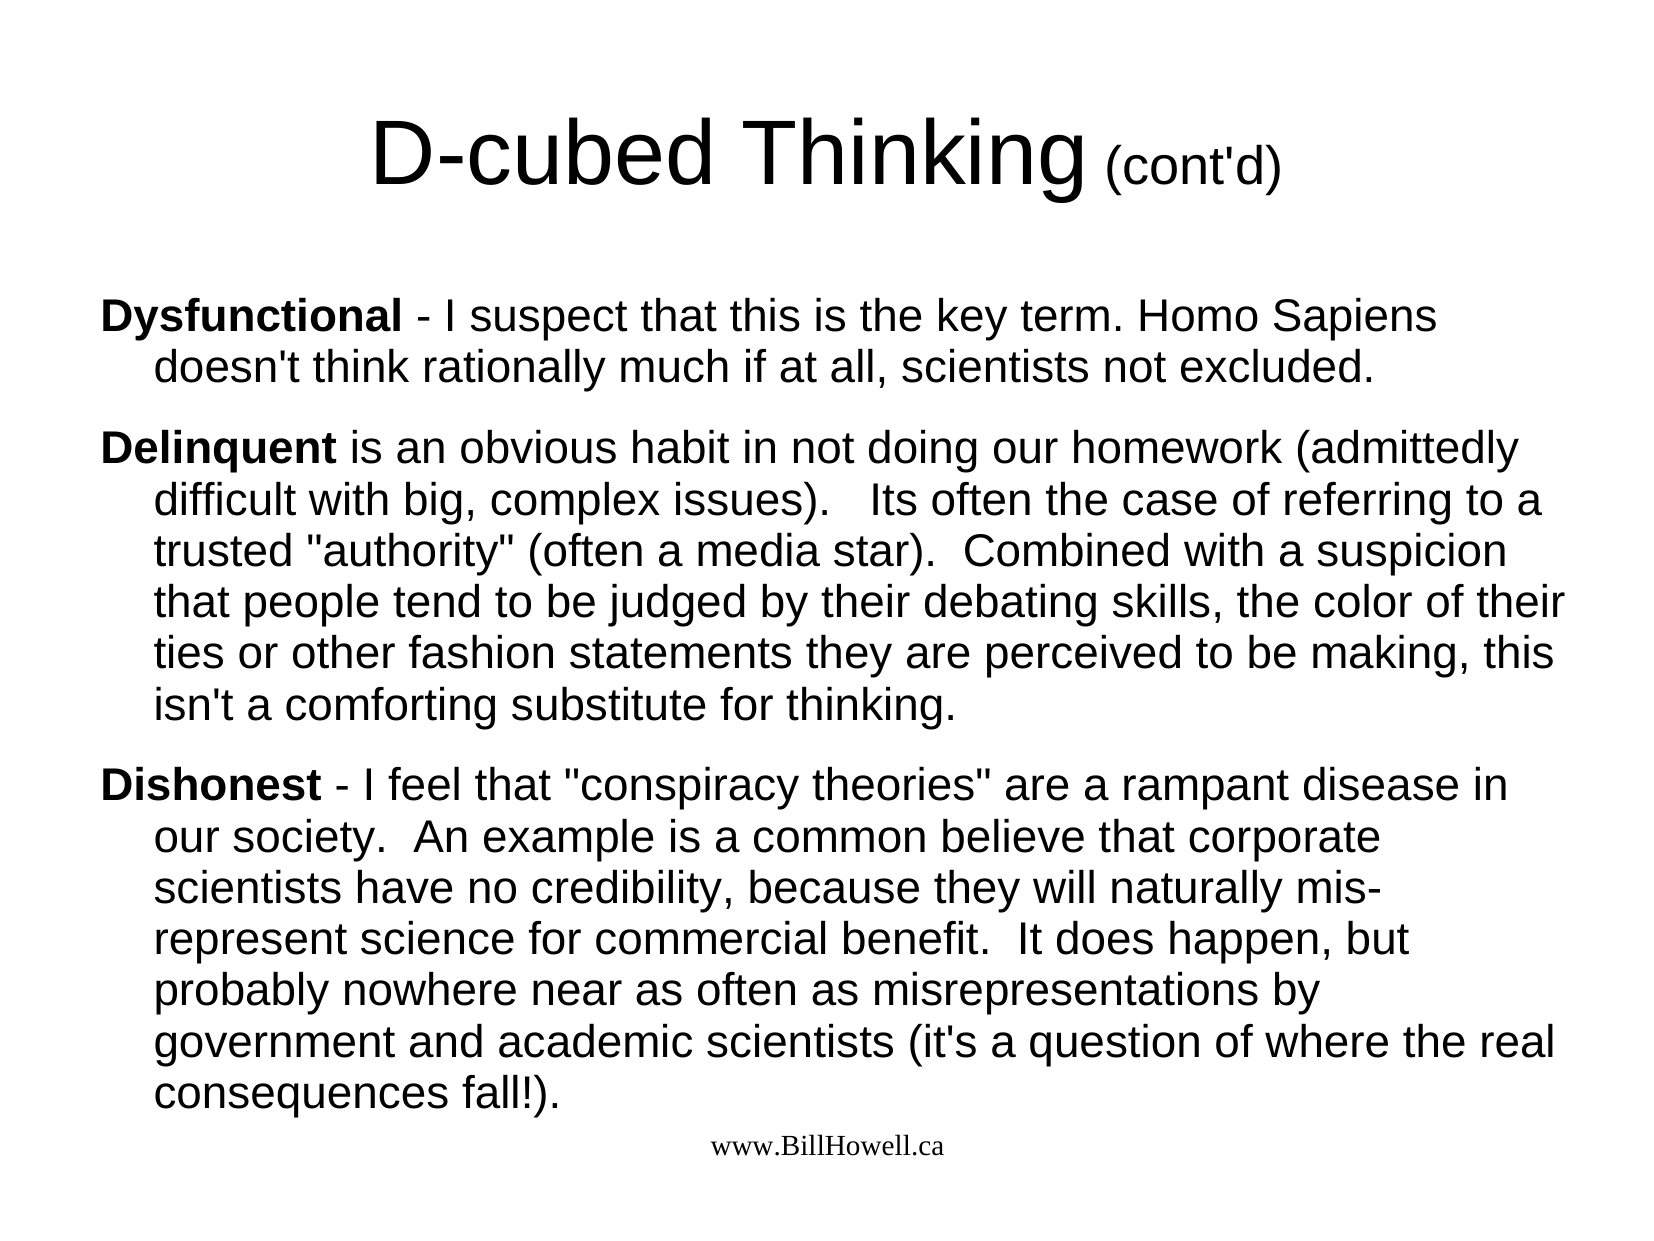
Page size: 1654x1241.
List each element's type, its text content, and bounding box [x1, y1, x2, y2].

title D-cubed Thinking (cont'd) [82, 56, 1571, 250]
list Dysfunctional - I suspect that this is the key term. Homo Sapiens doesn't think rationally much if at all, scientists not excluded. Delinquent is an obvious habit in not doing our homework (admittedly difficult with big, complex issues). Its often the case of referring to a trusted "authority" (often a media star). Combined with a suspicion that people tend to be judged by their debating skills, the color of their ties or other fashion statements they are perceived to be making, this isn't a comforting substitute for thinking. Dishonest - I feel that "conspiracy theories" are a rampant disease in our society. An example is a common believe that corporate scientists have no credibility, because they will naturally mis-represent science for commercial benefit. It does happen, but probably nowhere near as often as misrepresentations by government and academic scientists (it's a question of where the real consequences fall!). [82, 290, 1571, 1120]
